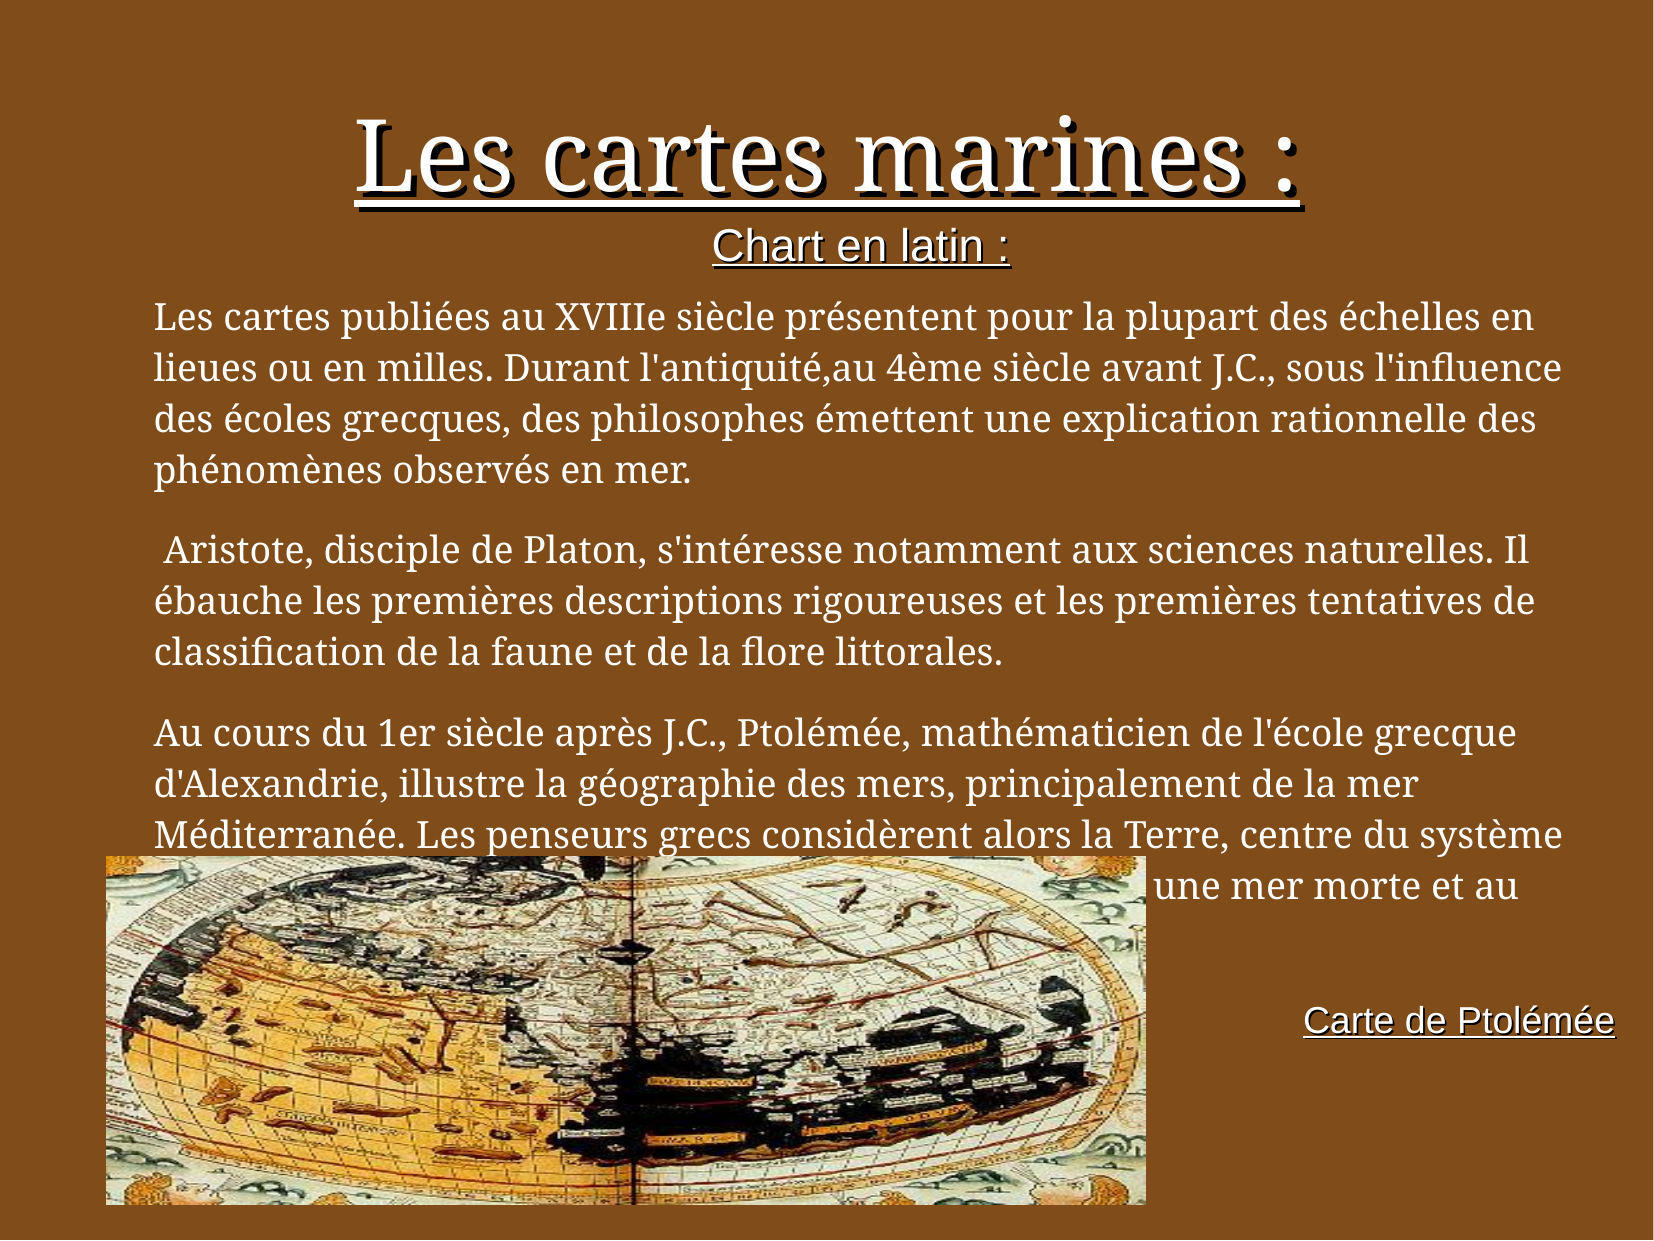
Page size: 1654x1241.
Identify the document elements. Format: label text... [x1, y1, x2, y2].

text_box Carte de Ptolémée [1214, 992, 1630, 1049]
picture [106, 856, 1146, 1205]
text_box Chart en latin : [696, 212, 1087, 279]
title Les cartes marines : [82, 49, 1571, 257]
list Les cartes publiées au XVIIIe siècle présentent pour la plupart des échelles en lieues ou en milles. Durant l'antiquité,au 4ème siècle avant J.C., sous l'influence des écoles grecques, des philosophes émettent une explication rationnelle des phénomènes observés en mer. Aristote, disciple de Platon, s'intéresse notamment aux sciences naturelles. Il ébauche les premières descriptions rigoureuses et les premières tentatives de classification de la faune et de la flore littorales. Au cours du 1er siècle après J.C., Ptolémée, mathématicien de l'école grecque d'Alexandrie, illustre la géographie des mers, principalement de la mer Méditerranée. Les penseurs grecs considèrent alors la Terre, centre du système astronomique, comme une sphère, comportant au nord une mer morte et au sud une terre, la Terra incognita. [82, 290, 1571, 1109]
